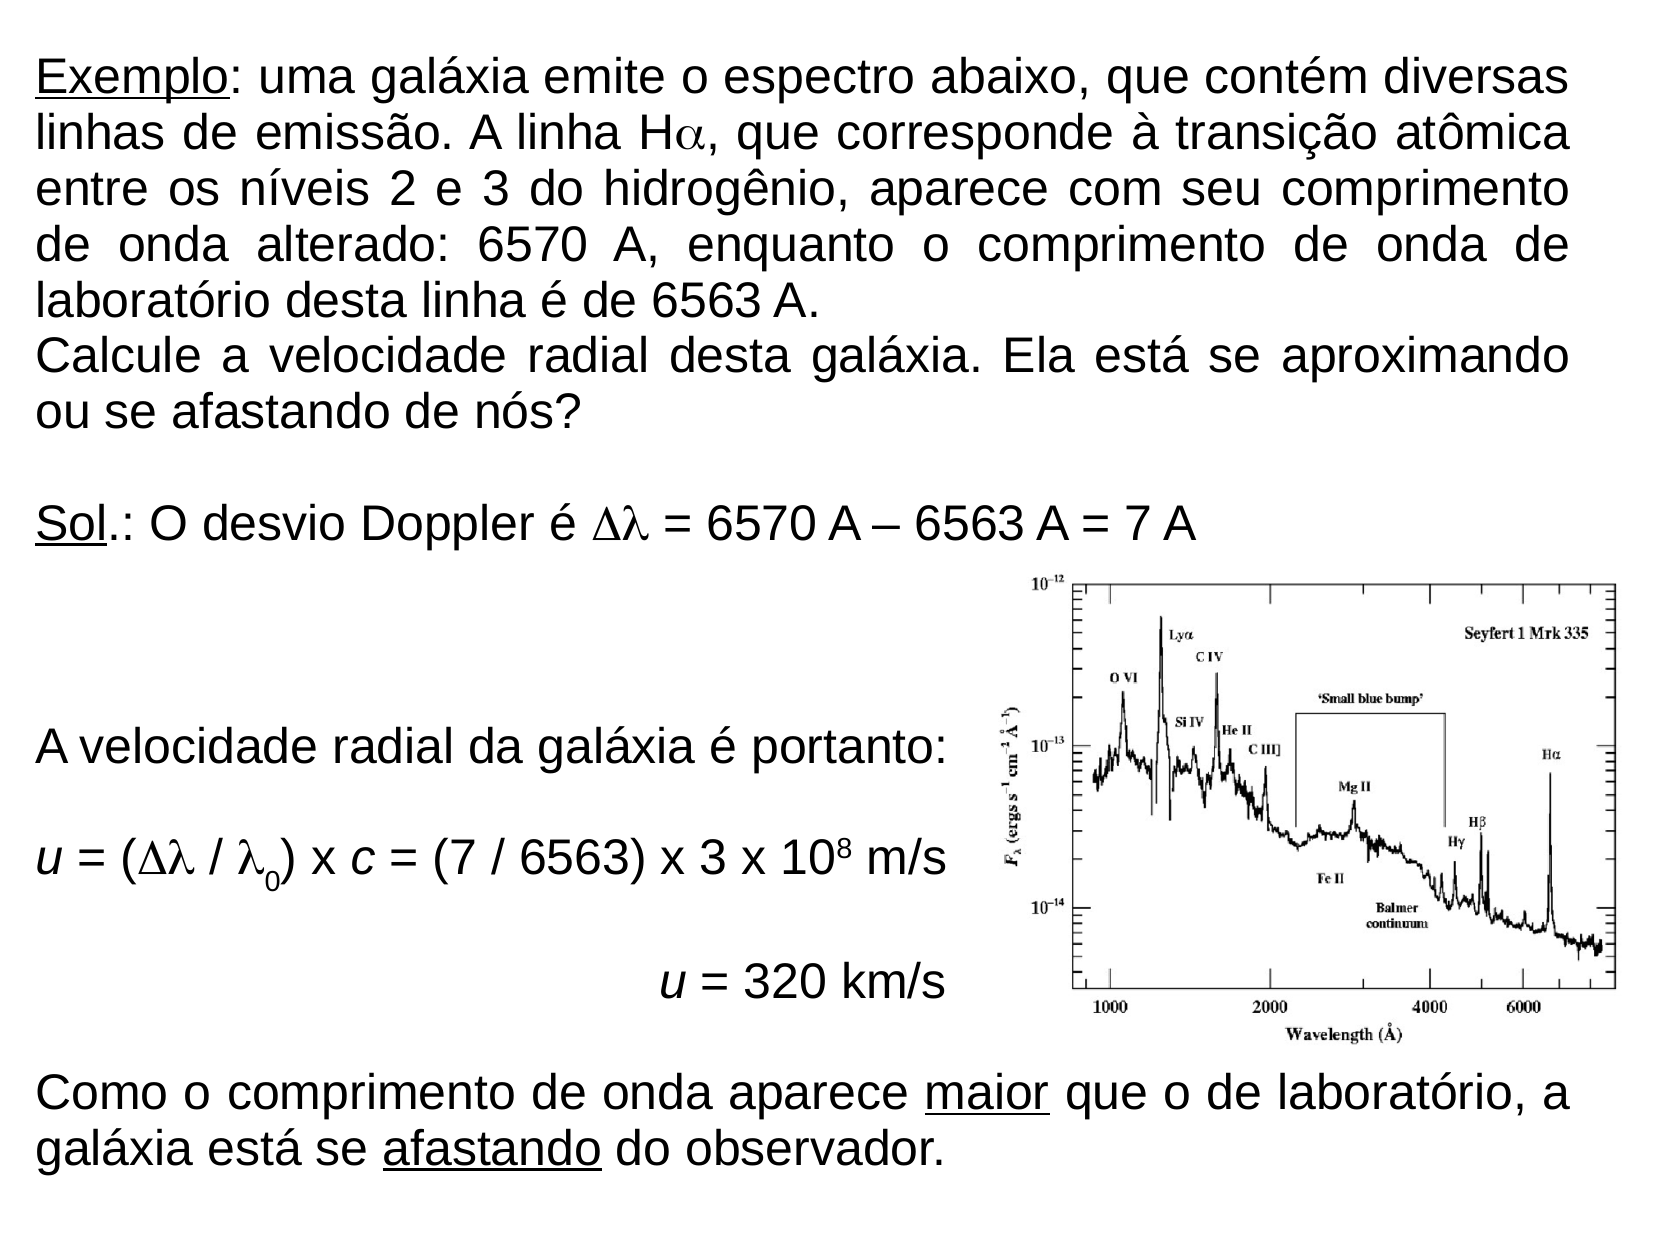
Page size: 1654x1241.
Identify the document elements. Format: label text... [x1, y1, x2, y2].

subtitle Exemplo: uma galáxia emite o espectro abaixo, que contém diversas linhas de emissão. A linha Ha, que corresponde à transição atômica entre os níveis 2 e 3 do hidrogênio, aparece com seu comprimento de onda alterado: 6570 A, enquanto o comprimento de onda de laboratório desta linha é de 6563 A. Calcule a velocidade radial desta galáxia. Ela está se aproximando ou se afastando de nós? Sol.: O desvio Doppler é Dl = 6570 A – 6563 A = 7 A A velocidade radial da galáxia é portanto: u = (Dl / l0) x c = (7 / 6563) x 3 x 108 m/s u = 320 km/s Como o comprimento de onda aparece maior que o de laboratório, a galáxia está se afastando do observador. [35, 32, 1571, 1193]
picture [998, 555, 1625, 1049]
